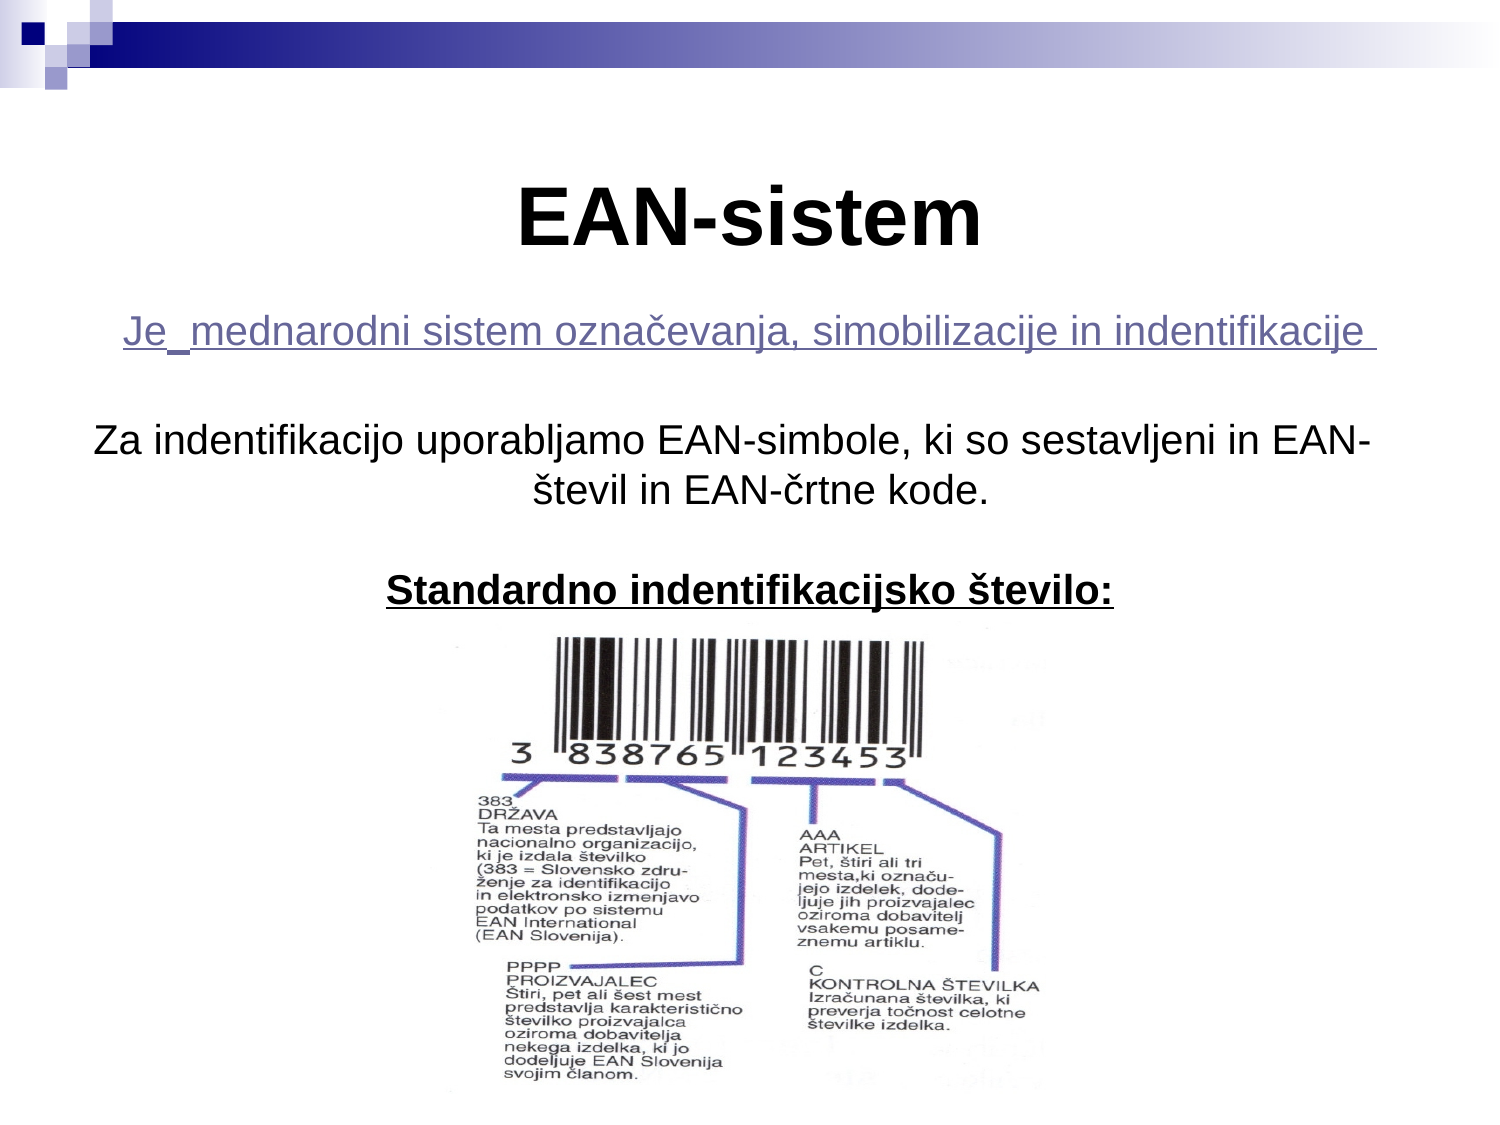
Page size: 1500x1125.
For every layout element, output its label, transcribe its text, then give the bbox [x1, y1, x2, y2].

picture [430, 621, 1046, 1094]
title EAN-sistem Je mednarodni sistem označevanja, simobilizacije in indentifikacije Za indentifikacijo uporabljamo EAN-simbole, ki so sestavljeni in EAN- števil in EAN-črtne kode. Standardno indentifikacijsko število: [75, 75, 1425, 300]
